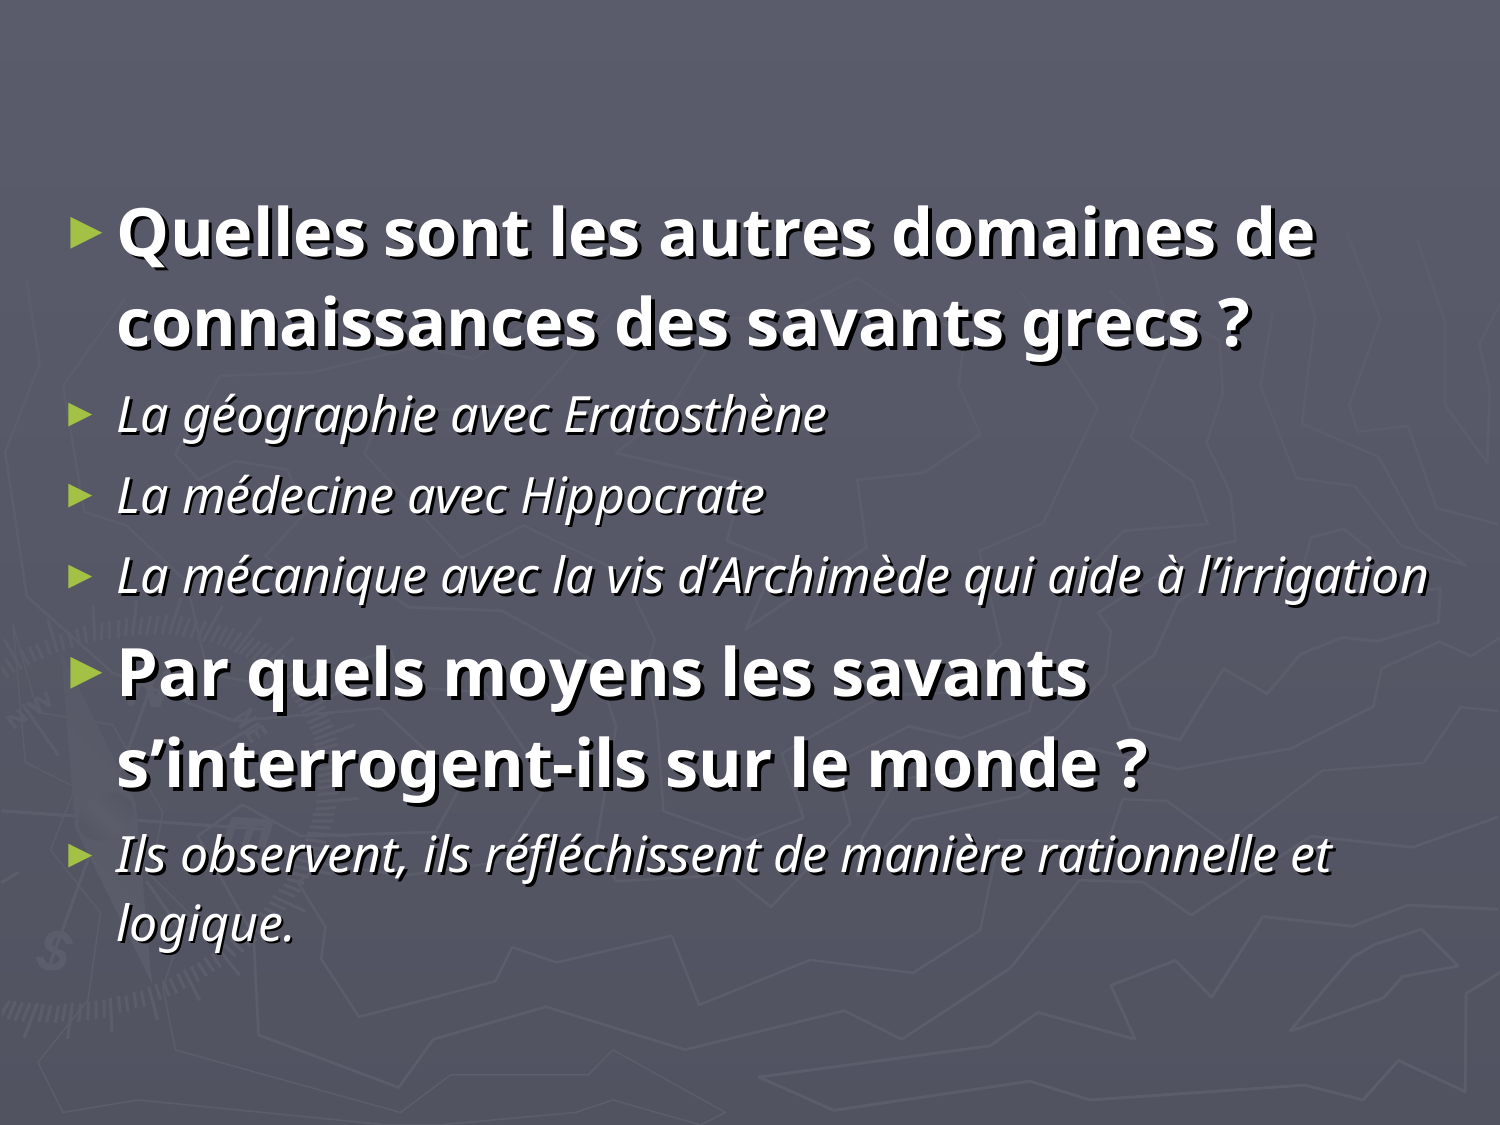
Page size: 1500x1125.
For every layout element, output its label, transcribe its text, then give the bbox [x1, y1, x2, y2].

list Quelles sont les autres domaines de connaissances des savants grecs ? La géographie avec Eratosthène La médecine avec Hippocrate La mécanique avec la vis d’Archimède qui aide à l’irrigation Par quels moyens les savants s’interrogent-ils sur le monde ? Ils observent, ils réfléchissent de manière rationnelle et logique. [45, 177, 1447, 916]
